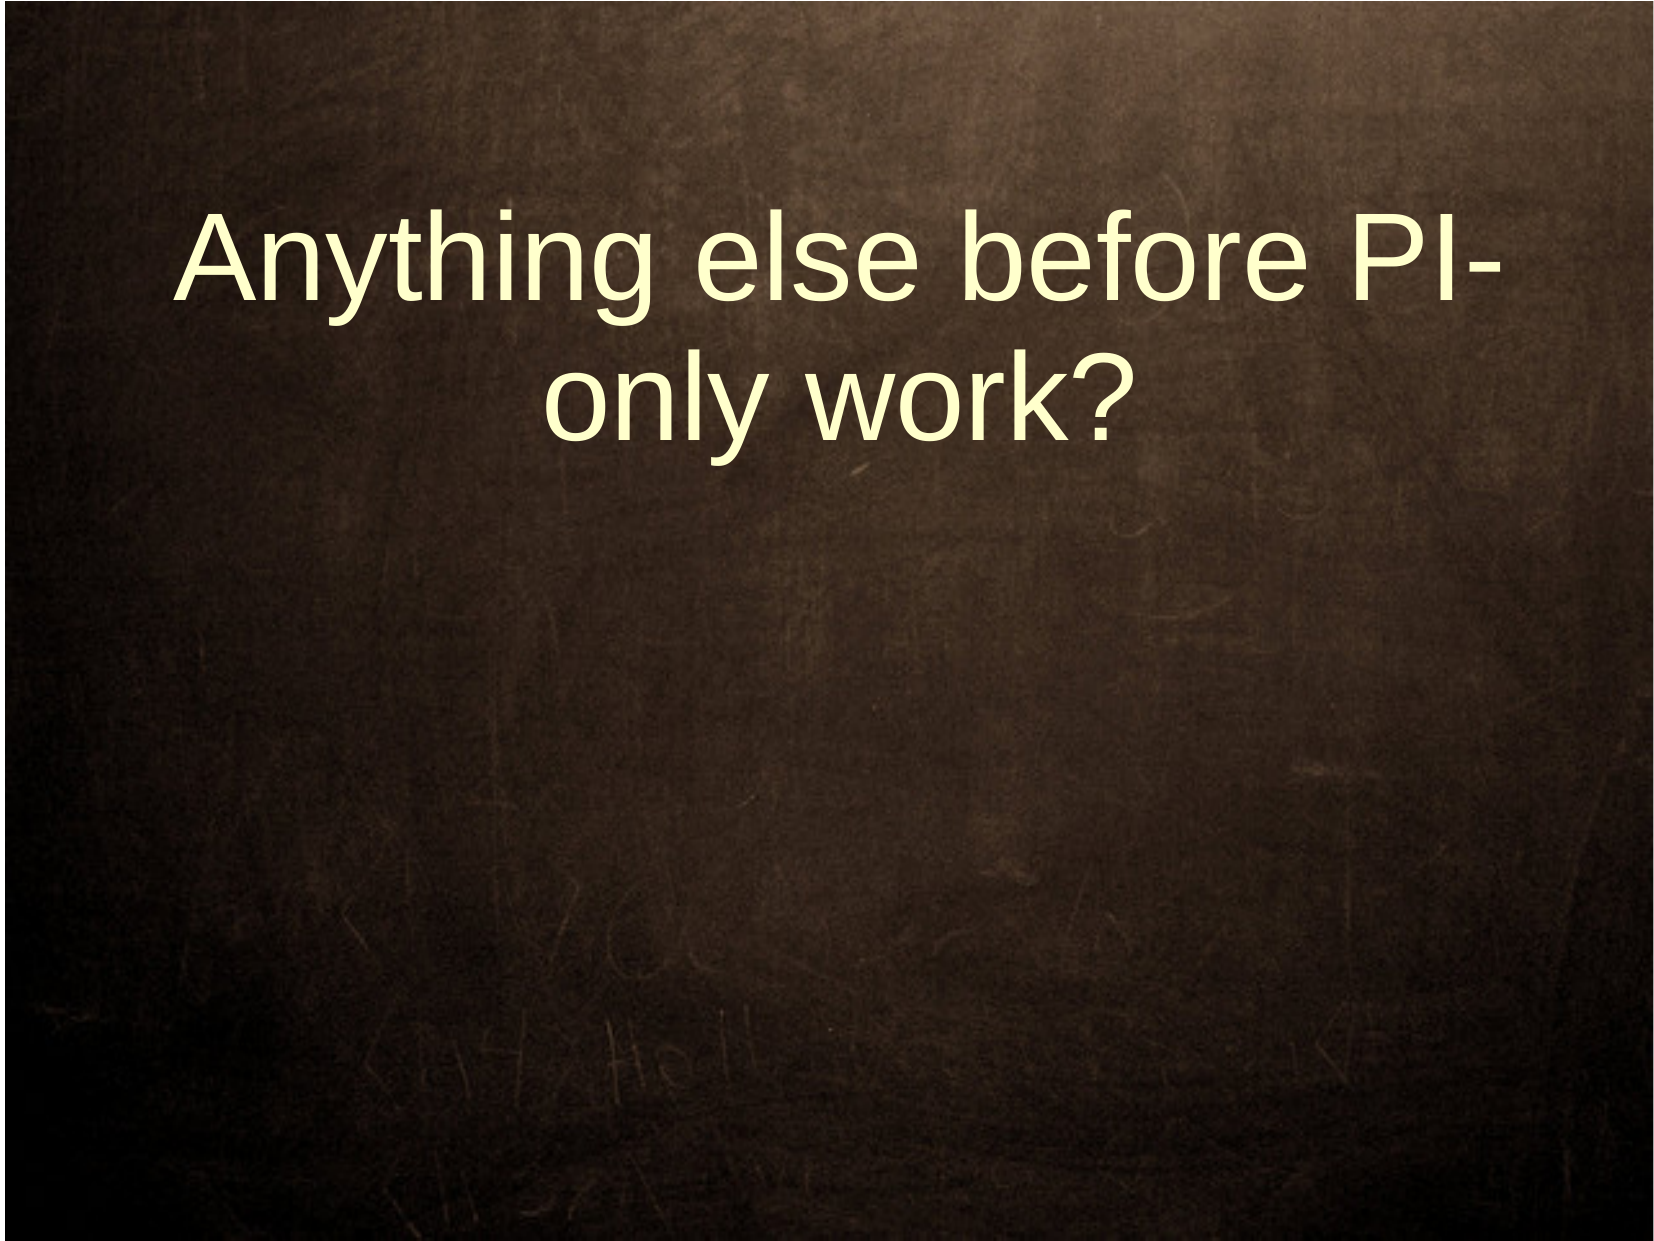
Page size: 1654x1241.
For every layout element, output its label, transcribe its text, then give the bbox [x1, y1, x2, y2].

picture [5, 1, 1654, 1241]
text_box Anything else before PI-only work? [105, 180, 1576, 475]
